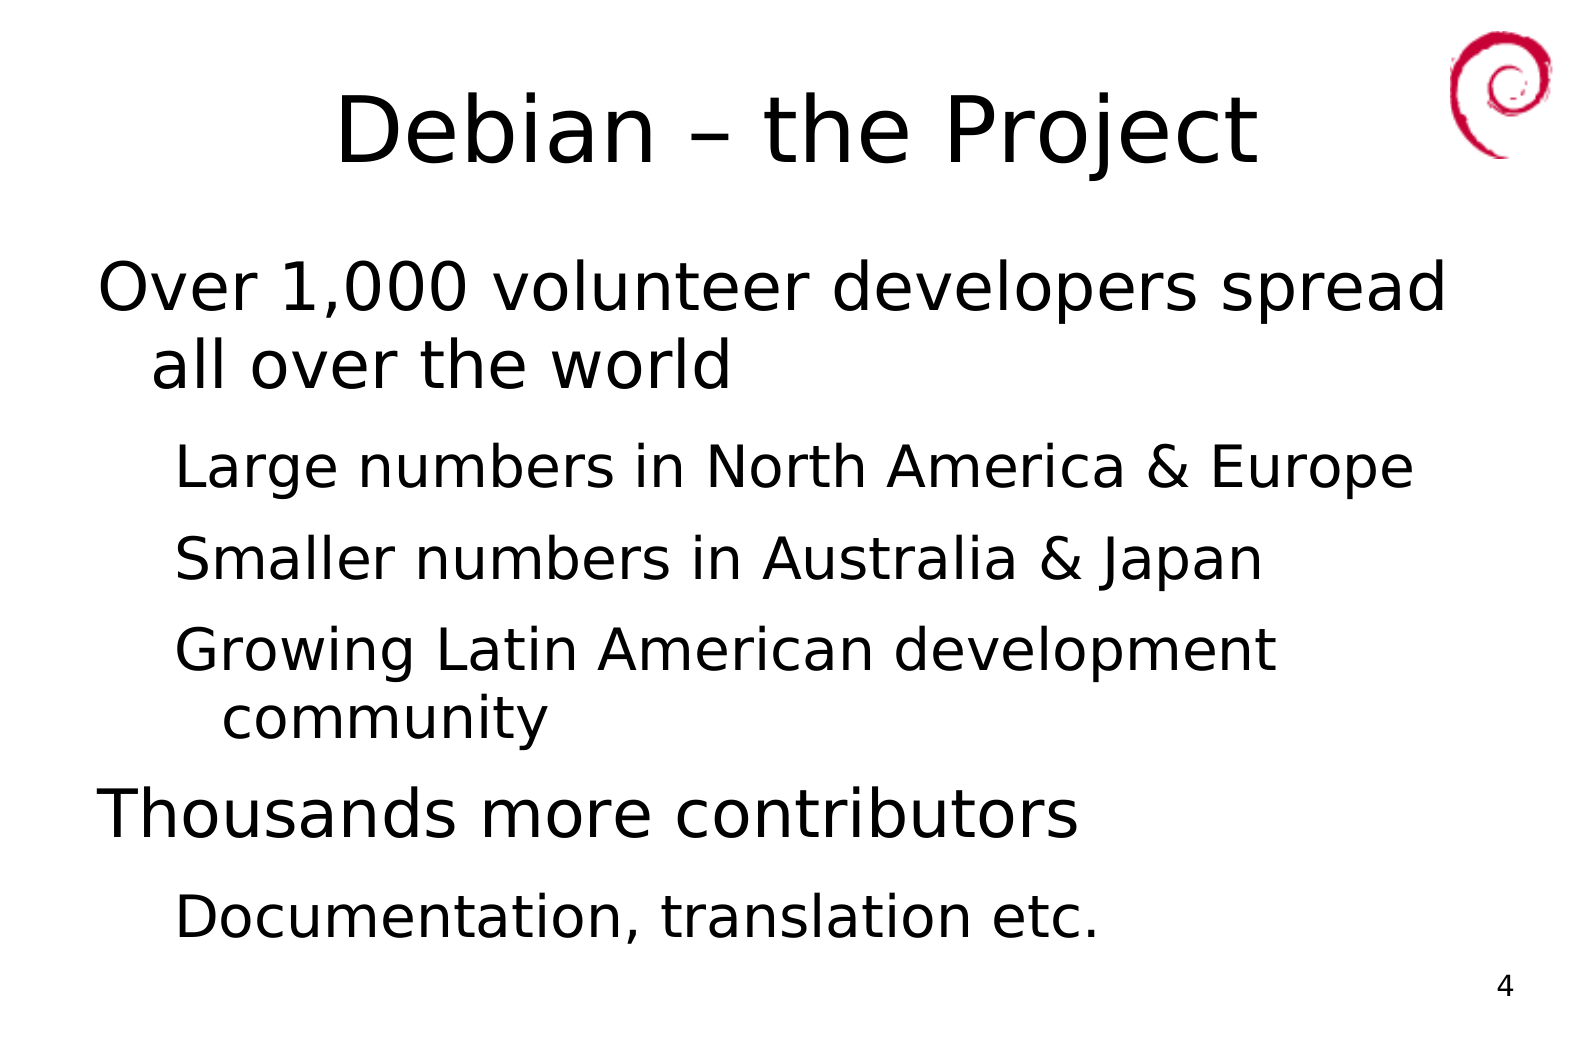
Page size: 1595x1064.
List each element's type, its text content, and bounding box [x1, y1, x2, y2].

list Over 1,000 volunteer developers spread all over the world Large numbers in North America & Europe Smaller numbers in Australia & Japan Growing Latin American development community Thousands more contributors Documentation, translation etc. [79, 248, 1515, 951]
picture [1450, 31, 1555, 159]
title Debian – the Project [79, 42, 1515, 221]
